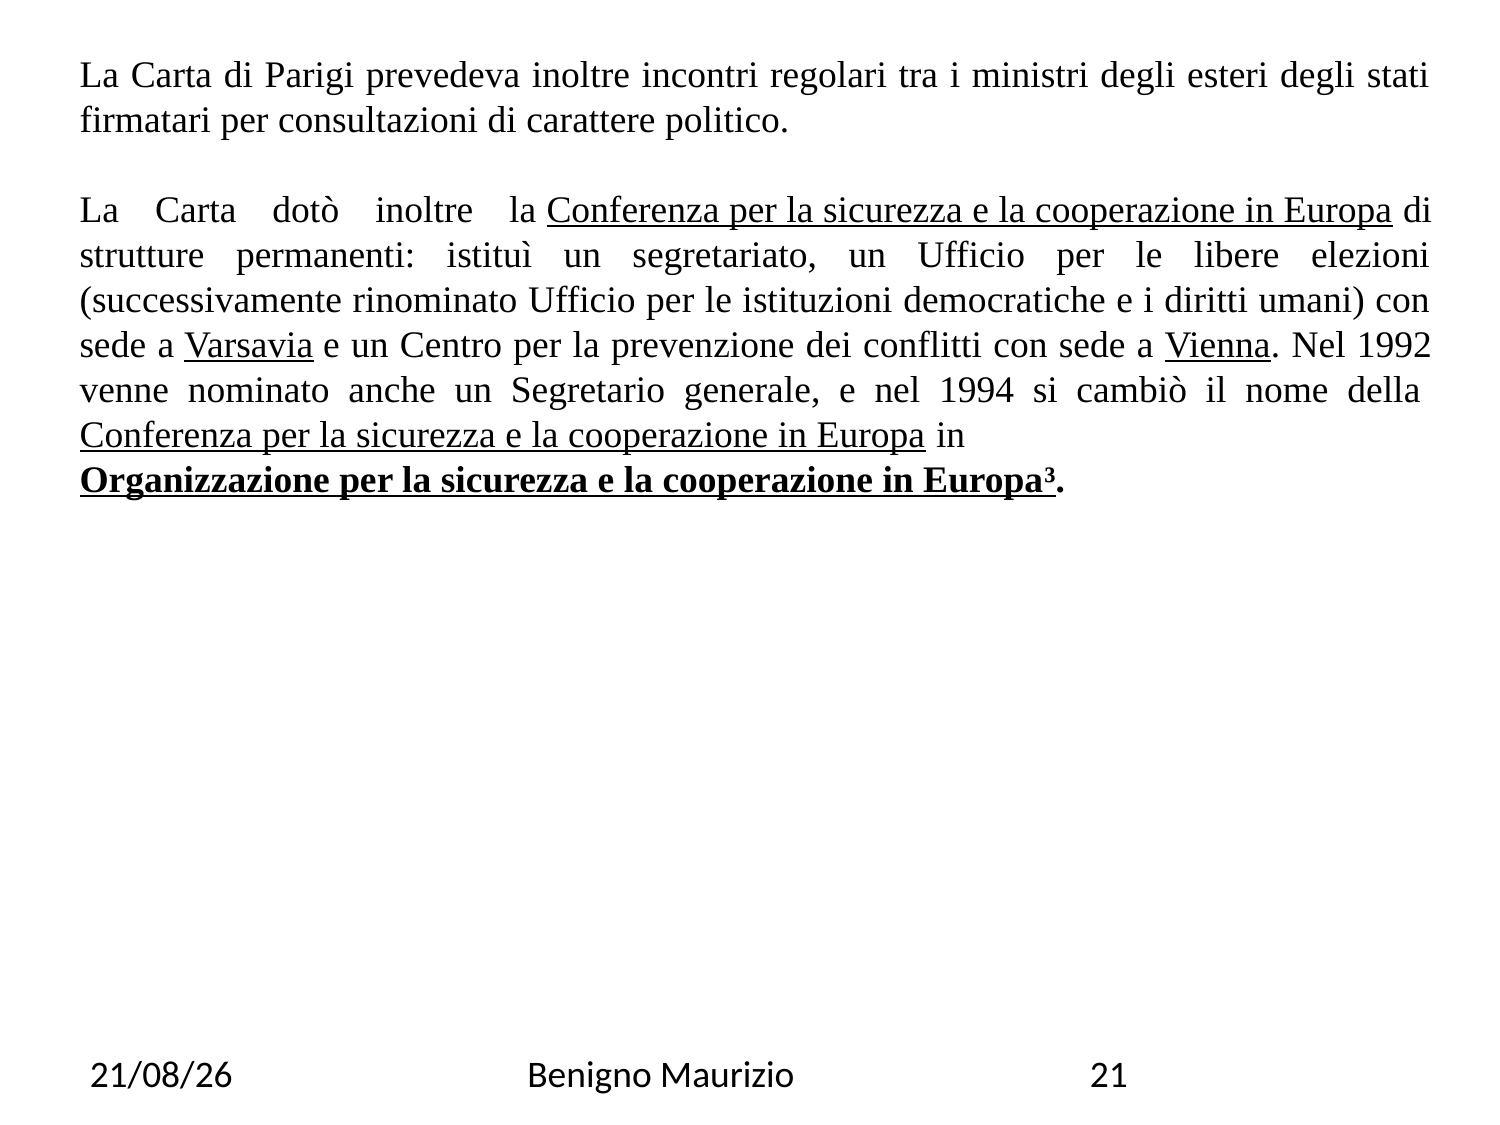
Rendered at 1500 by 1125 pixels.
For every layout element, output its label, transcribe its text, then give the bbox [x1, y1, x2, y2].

text_box La Carta di Parigi prevedeva inoltre incontri regolari tra i ministri degli esteri degli stati firmatari per consultazioni di carattere politico. La Carta dotò inoltre la Conferenza per la sicurezza e la cooperazione in Europa di strutture permanenti: istituì un segretariato, un Ufficio per le libere elezioni (successivamente rinominato Ufficio per le istituzioni democratiche e i diritti umani) con sede a Varsavia e un Centro per la prevenzione dei conflitti con sede a Vienna. Nel 1992 venne nominato anche un Segretario generale, e nel 1994 si cambiò il nome della Conferenza per la sicurezza e la cooperazione in Europa in Organizzazione per la sicurezza e la cooperazione in Europa³. [64, 42, 1447, 688]
slide_number 14/07/15 [75, 1042, 425, 1103]
slide_number <numero> [1074, 1042, 1425, 1103]
footer Benigno Maurizio [512, 1042, 988, 1103]
